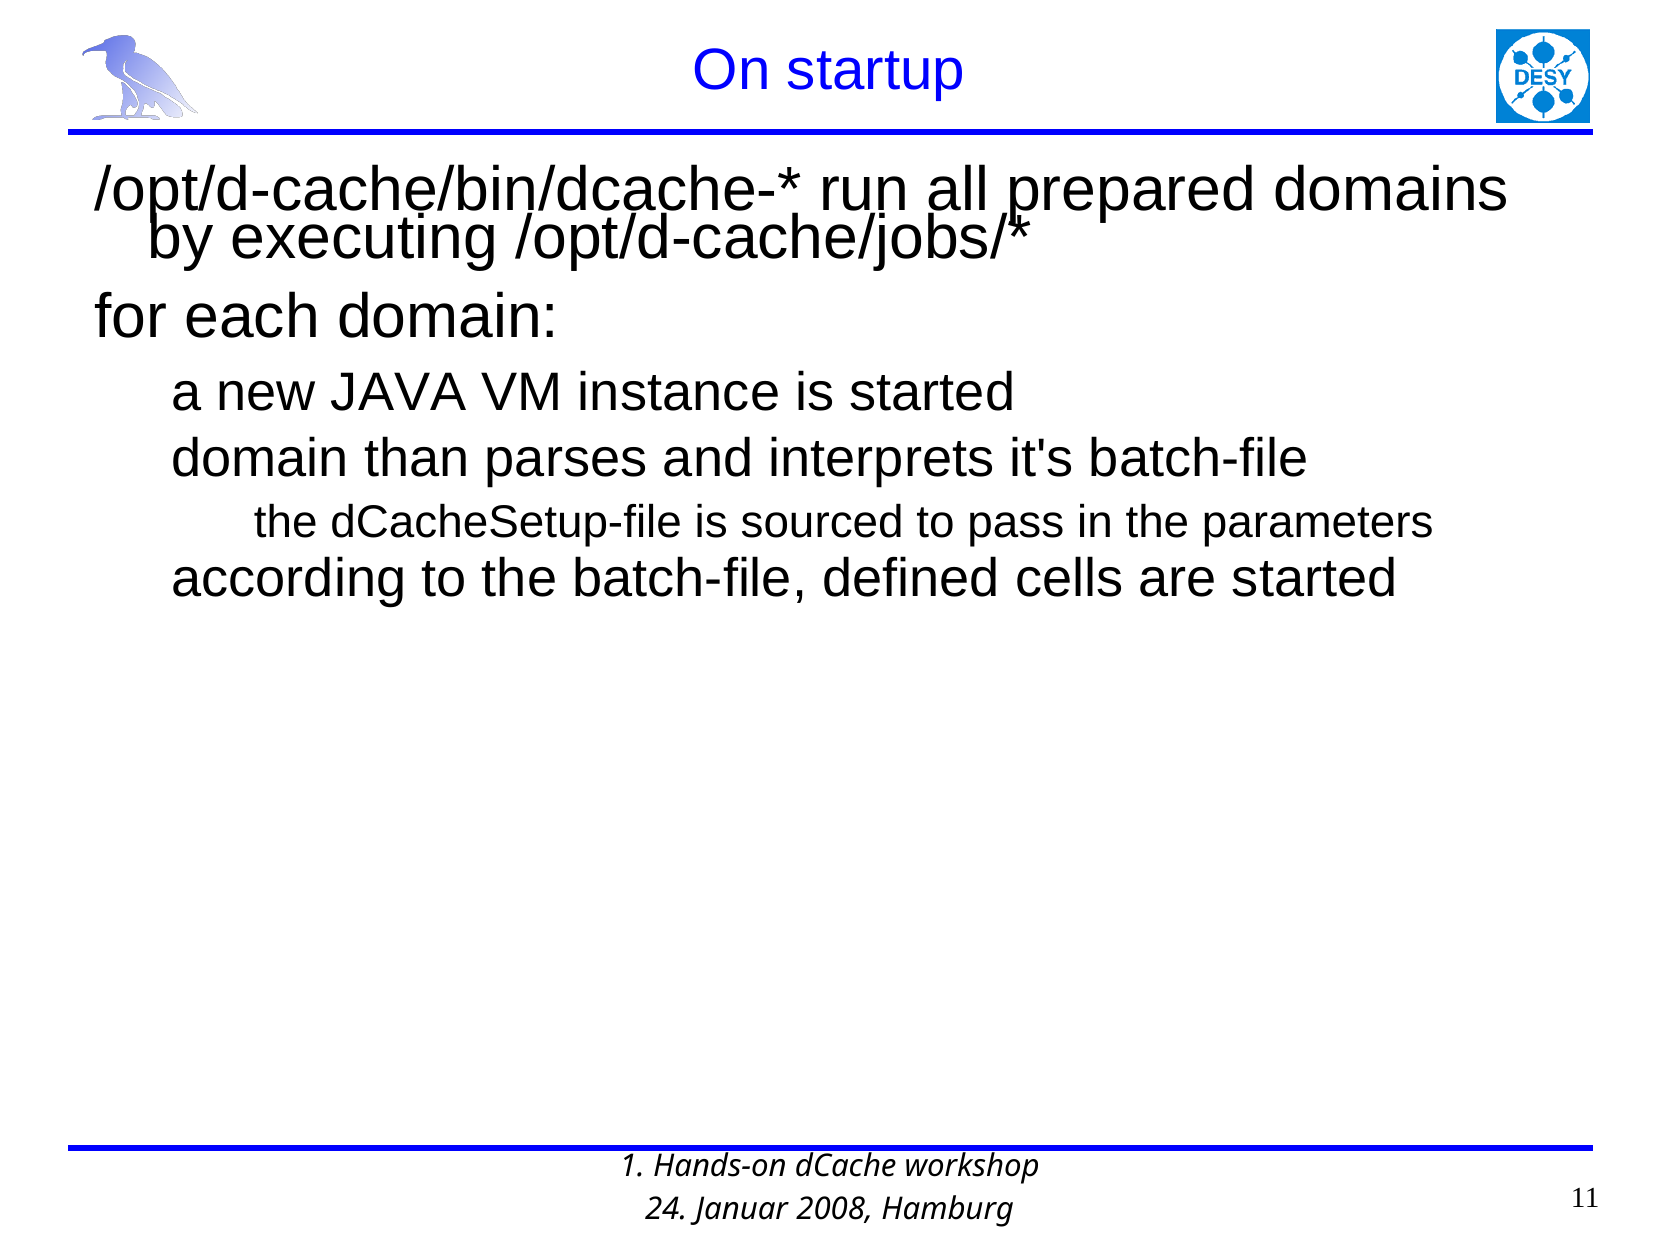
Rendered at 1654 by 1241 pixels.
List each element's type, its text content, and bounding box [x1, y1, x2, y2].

title On startup [236, 27, 1423, 111]
list /opt/d-cache/bin/dcache-* run all prepared domains by executing /opt/d-cache/jobs/* for each domain: a new JAVA VM instance is started domain than parses and interprets it's batch-file the dCacheSetup-file is sourced to pass in the parameters according to the batch-file, defined cells are started [76, 171, 1565, 1013]
picture [1496, 29, 1590, 123]
picture [57, 22, 223, 133]
